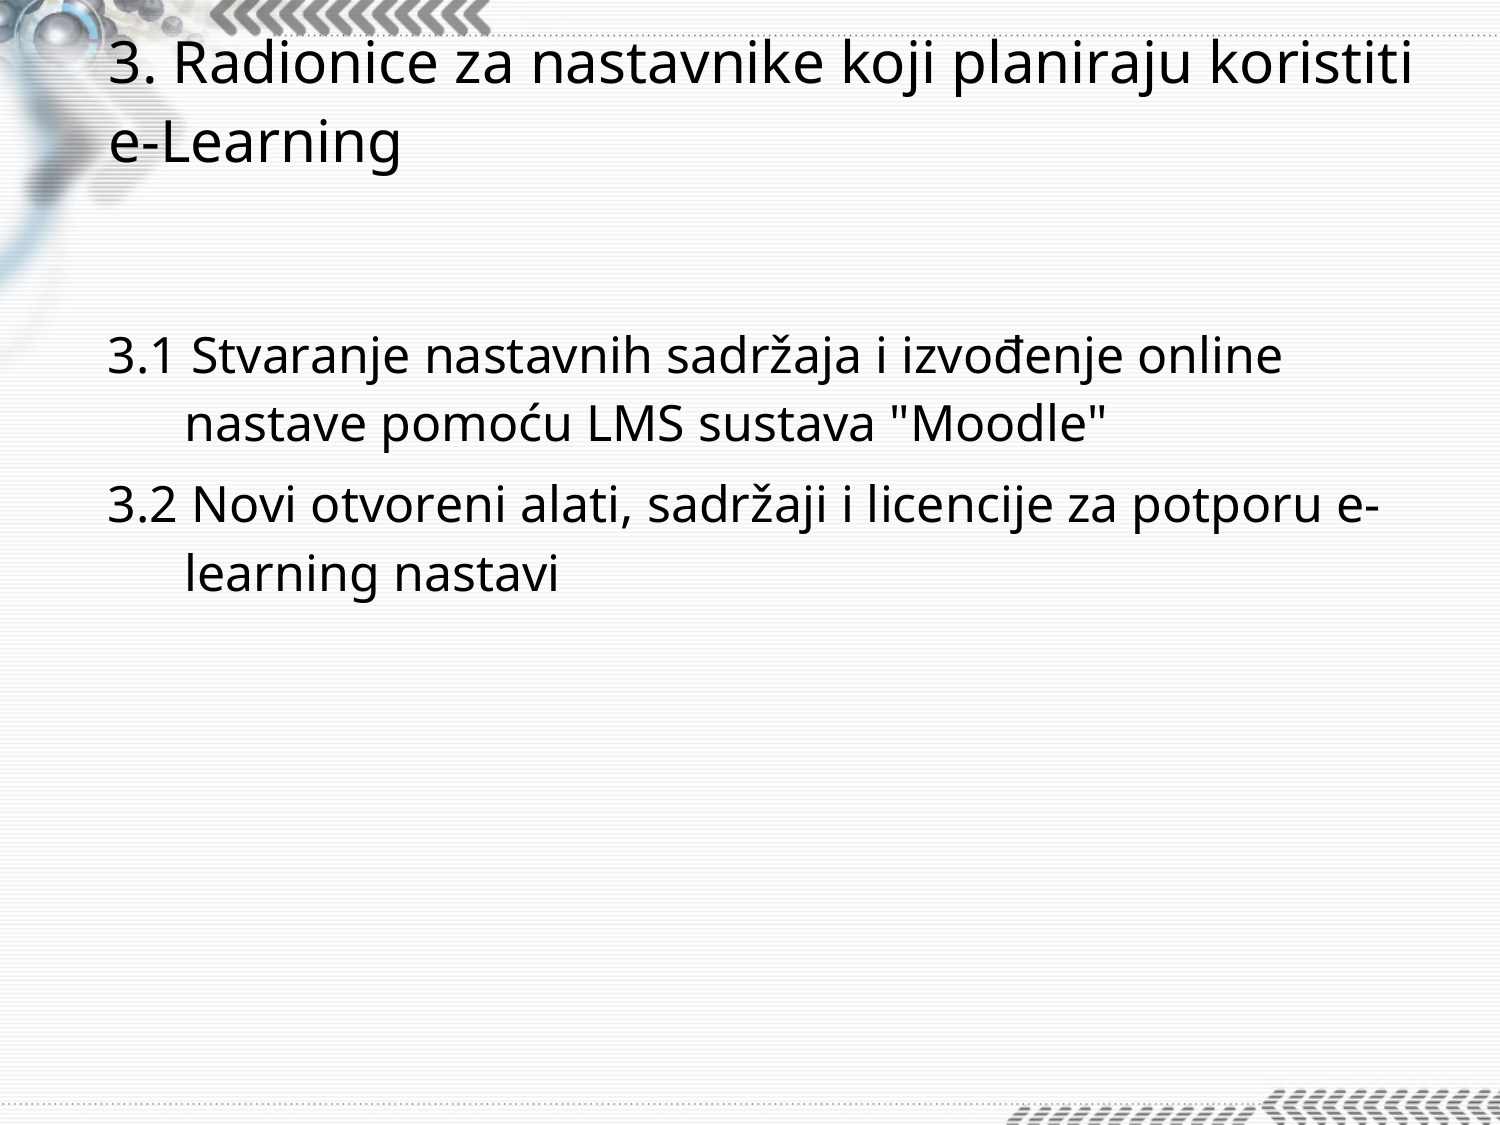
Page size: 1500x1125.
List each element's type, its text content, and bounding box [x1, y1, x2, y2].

list 3.1 Stvaranje nastavnih sadržaja i izvođenje online nastave pomoću LMS sustava "Moodle" 3.2 Novi otvoreni alati, sadržaji i licencije za potporu e-learning nastavi [92, 312, 1406, 988]
picture [0, 0, 1500, 1125]
title 3. Radionice za nastavnike koji planiraju koristiti e-Learning [94, 31, 1450, 188]
